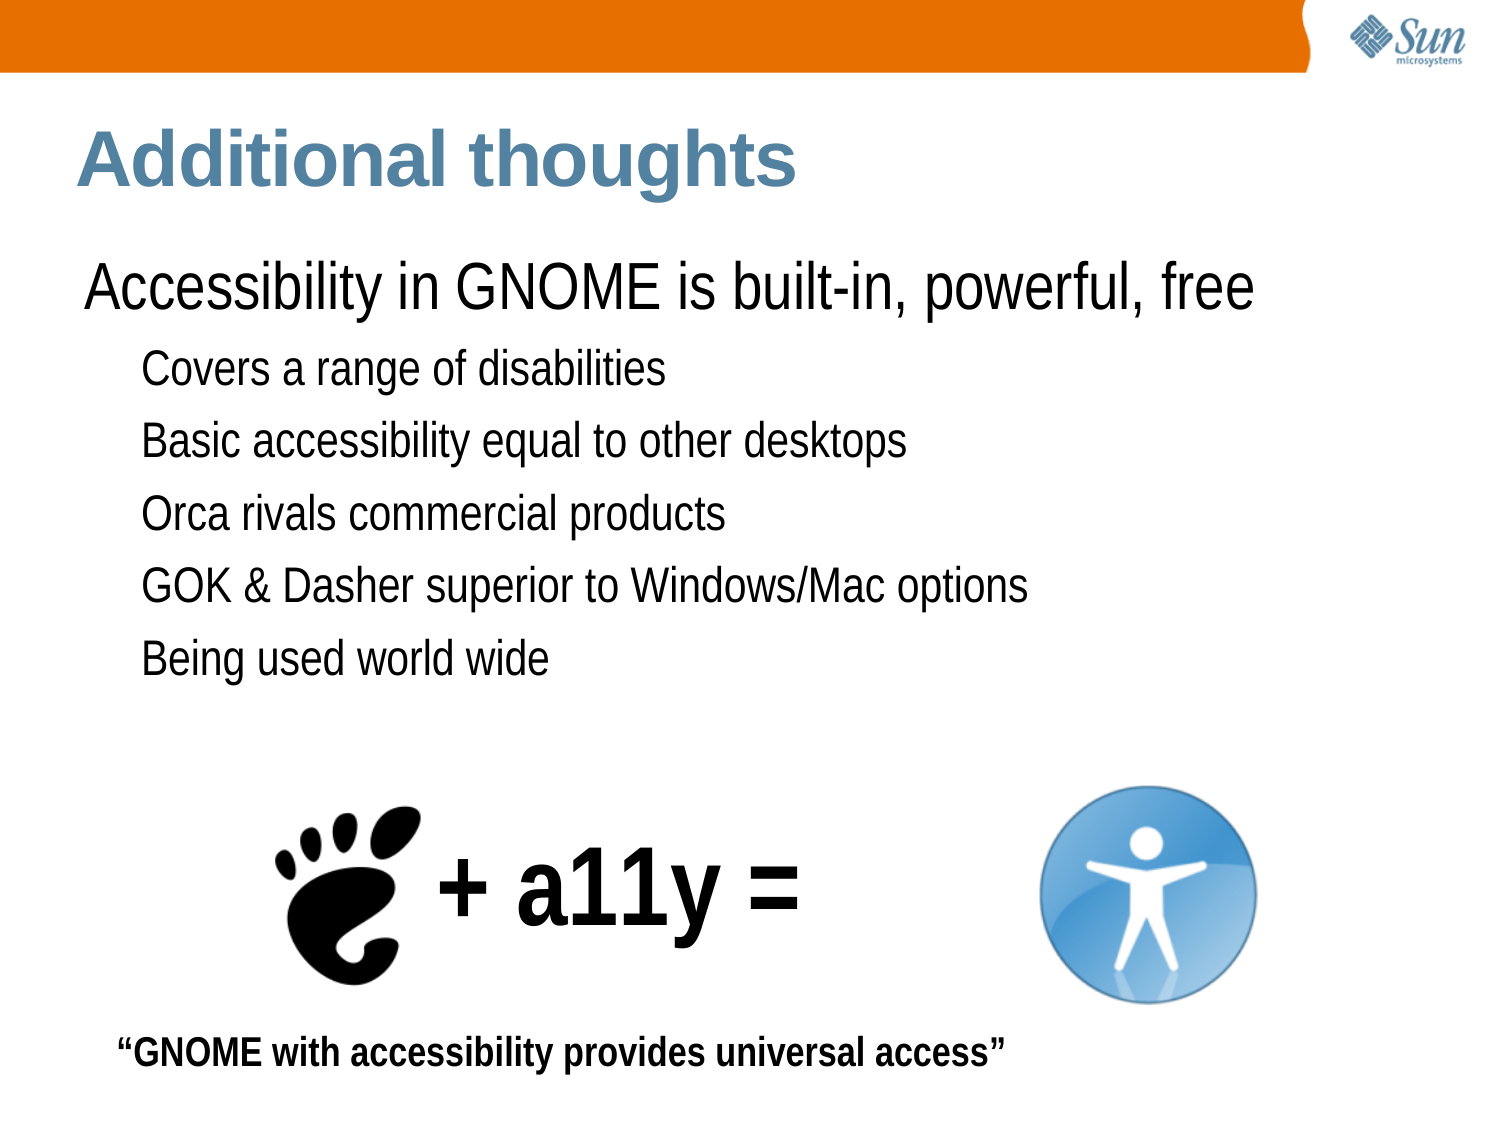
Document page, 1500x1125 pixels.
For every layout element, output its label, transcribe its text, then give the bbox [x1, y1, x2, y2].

picture [254, 802, 442, 990]
picture [0, 0, 1500, 75]
text_box + a11y = [436, 837, 1010, 970]
picture [1039, 785, 1258, 1005]
title Additional thoughts [75, 122, 1438, 228]
text_box “GNOME with accessibility provides universal access” [116, 1034, 1500, 1083]
list Accessibility in GNOME is built-in, powerful, free Covers a range of disabilities Basic accessibility equal to other desktops Orca rivals commercial products GOK & Dasher superior to Windows/Mac options Being used world wide [64, 257, 1463, 952]
